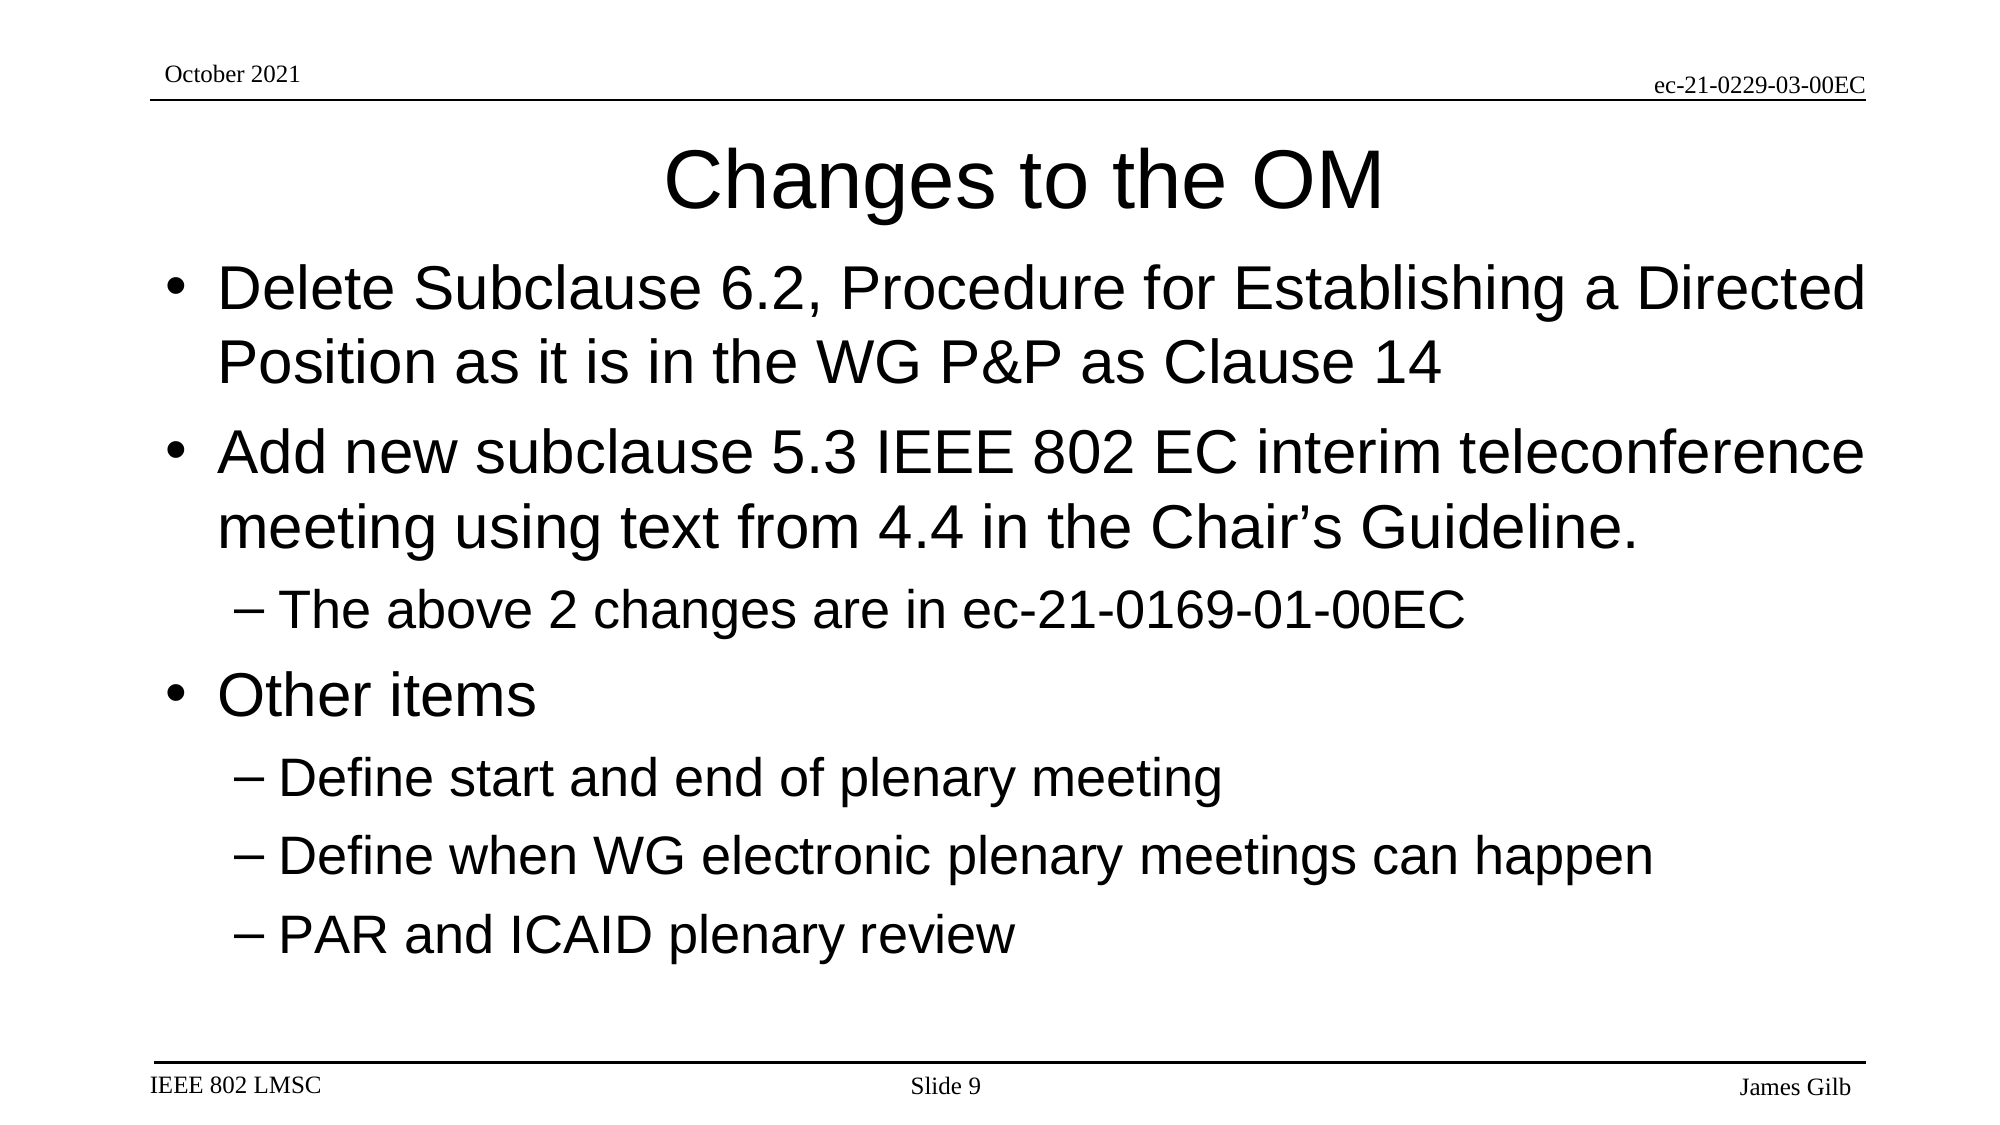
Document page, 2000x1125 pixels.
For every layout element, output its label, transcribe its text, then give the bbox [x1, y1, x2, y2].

list Delete Subclause 6.2, Procedure for Establishing a Directed Position as it is in the WG P&P as Clause 14 Add new subclause 5.3 IEEE 802 EC interim teleconference meeting using text from 4.4 in the Chair’s Guideline. The above 2 changes are in ec-21-0169-01-00EC Other items Define start and end of plenary meeting Define when WG electronic plenary meetings can happen PAR and ICAID plenary review [149, 239, 1900, 1051]
title Changes to the OM [149, 112, 1900, 238]
